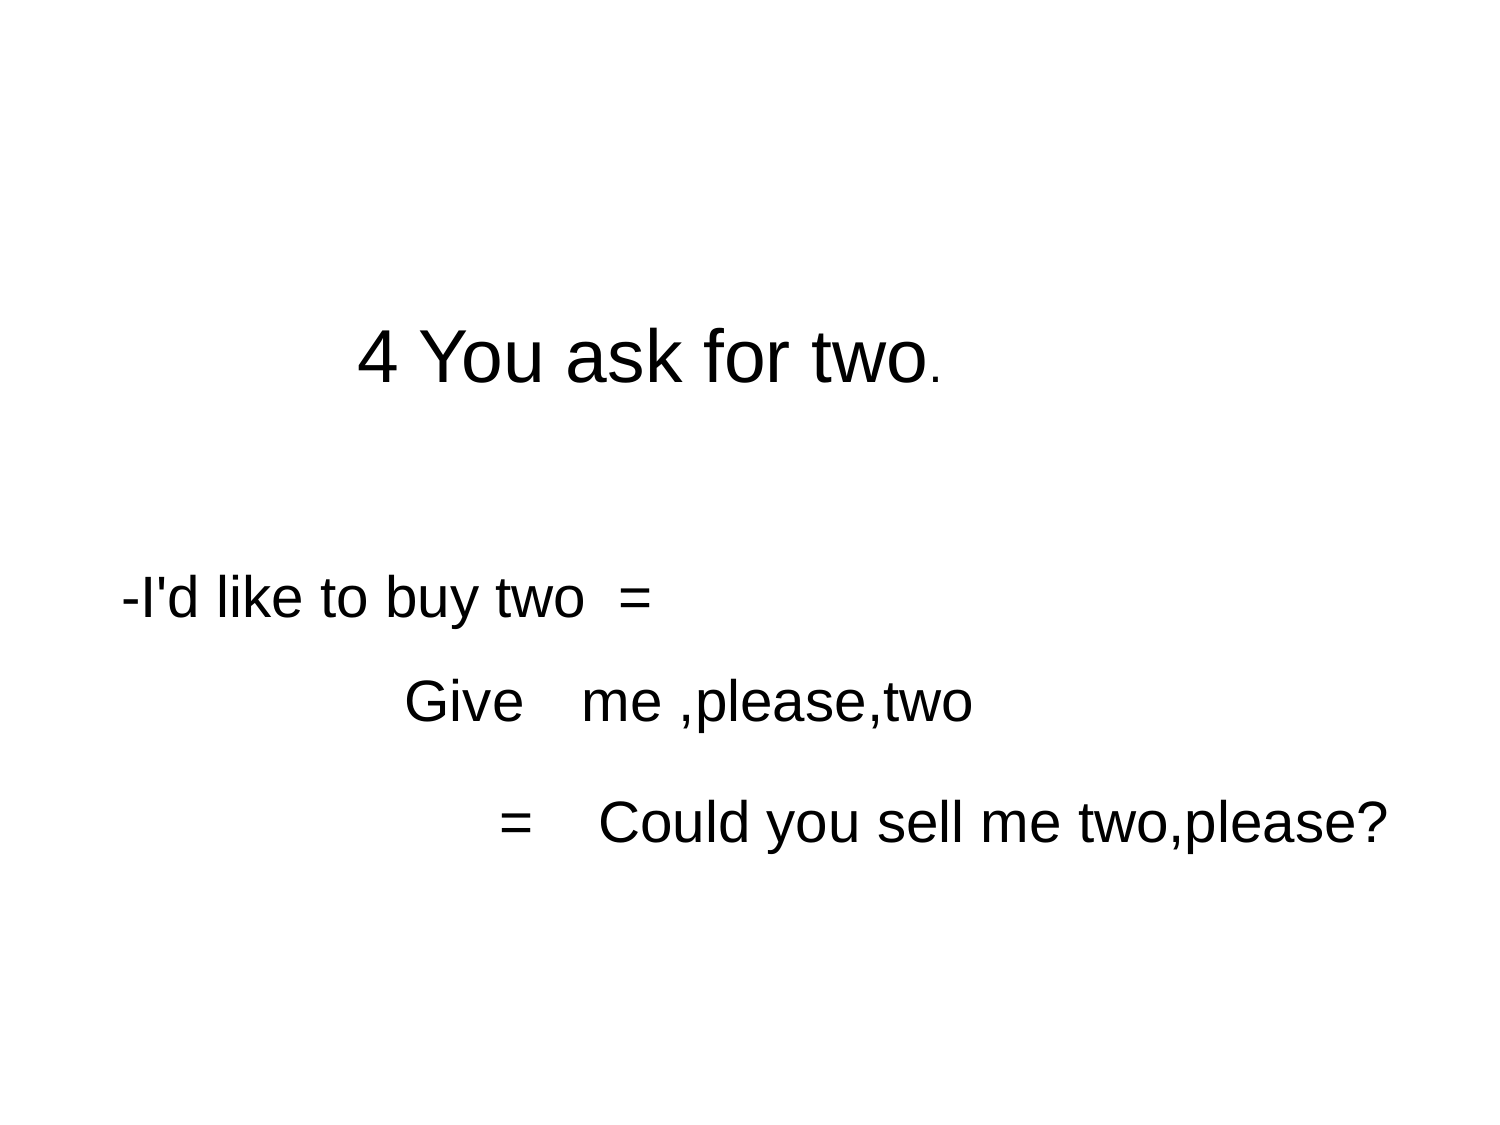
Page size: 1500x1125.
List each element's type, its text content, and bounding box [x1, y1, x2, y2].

text_box -I'd like to buy two = [106, 557, 669, 637]
text_box me ,please,two [566, 661, 990, 742]
text_box Give [389, 661, 698, 839]
text_box 4 You ask for two. [342, 307, 958, 406]
text_box = Could you sell me two,please? [484, 782, 1406, 863]
